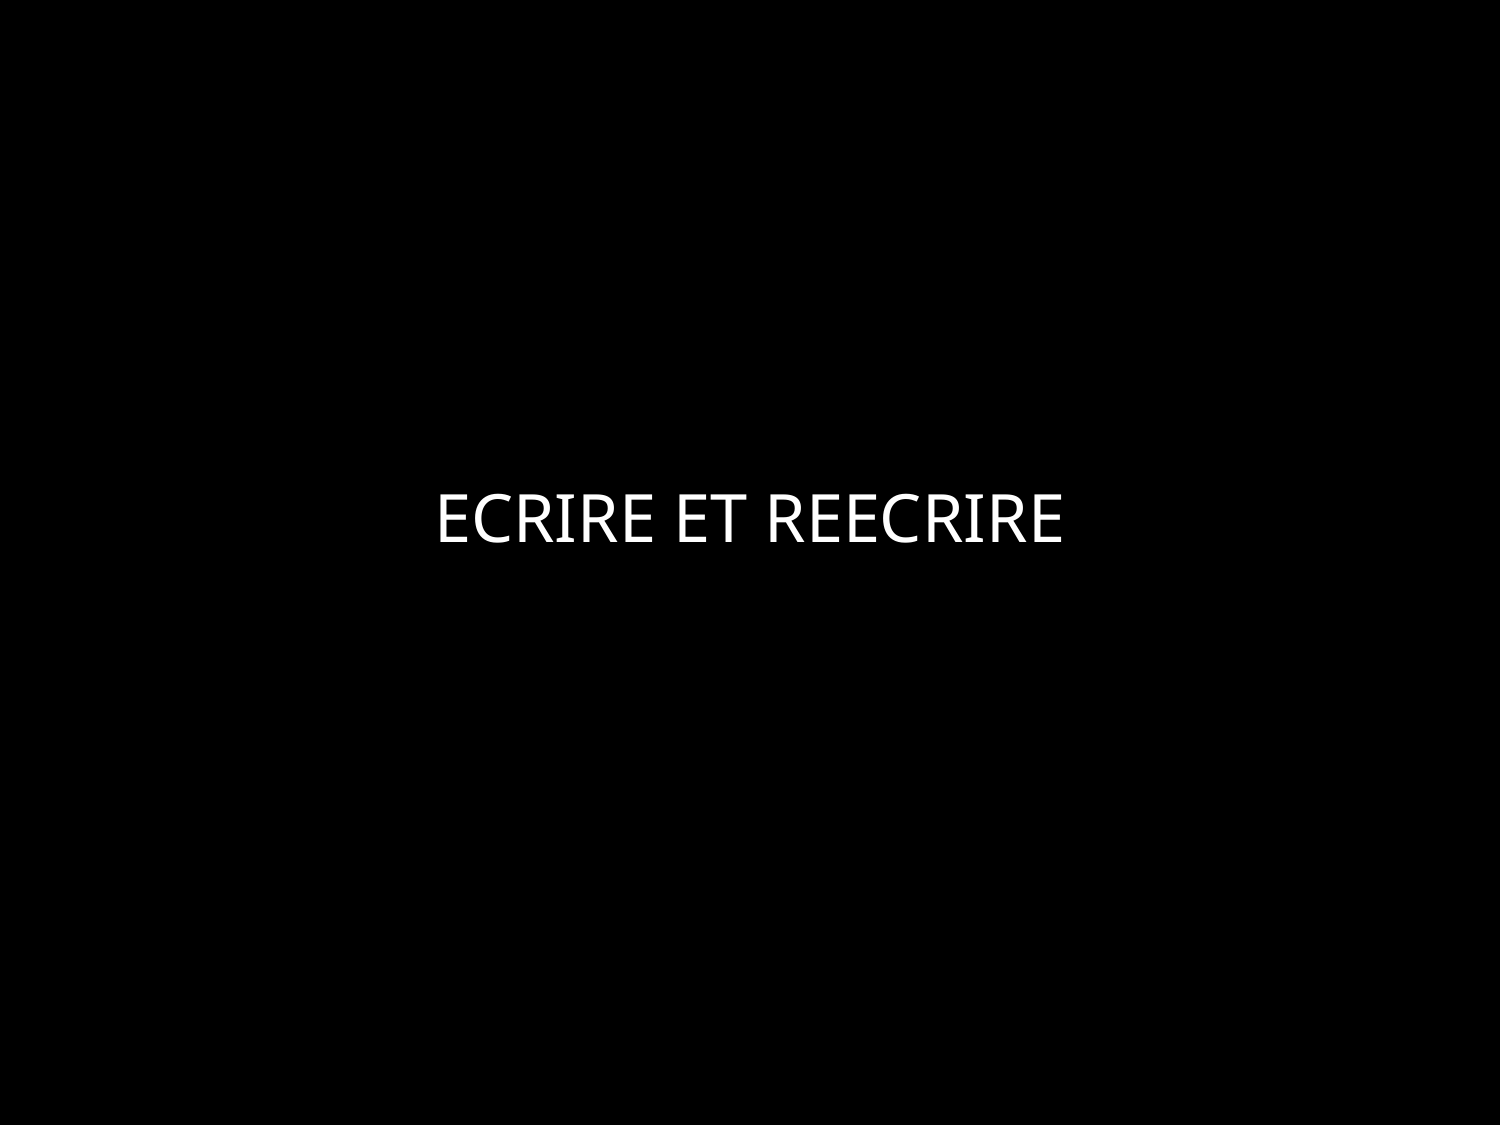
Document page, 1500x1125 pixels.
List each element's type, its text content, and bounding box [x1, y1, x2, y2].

subtitle ECRIRE ET REECRIRE [112, 275, 1388, 925]
